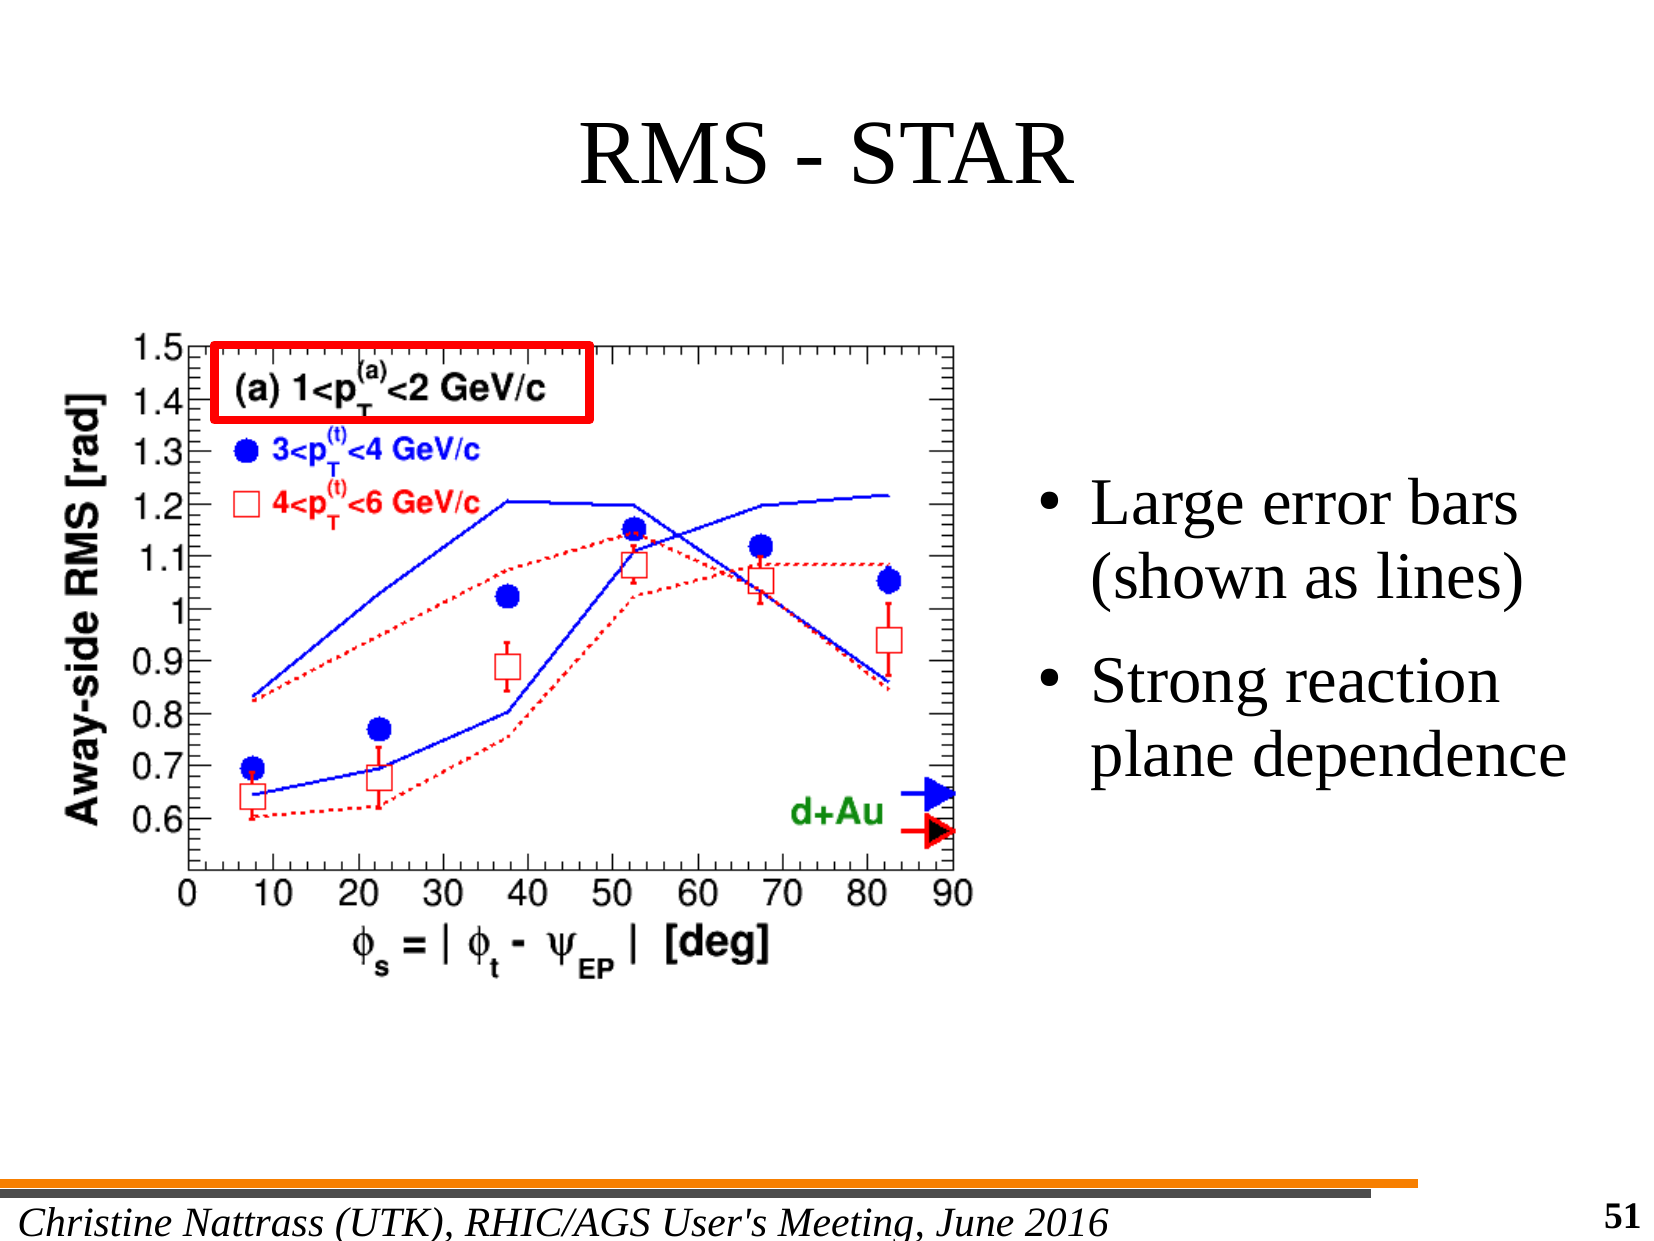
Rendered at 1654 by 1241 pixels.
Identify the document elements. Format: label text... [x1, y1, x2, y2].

picture [49, 327, 981, 991]
title RMS - STAR [82, 49, 1571, 257]
list Large error bars (shown as lines) Strong reaction plane dependence [1020, 465, 1602, 1010]
